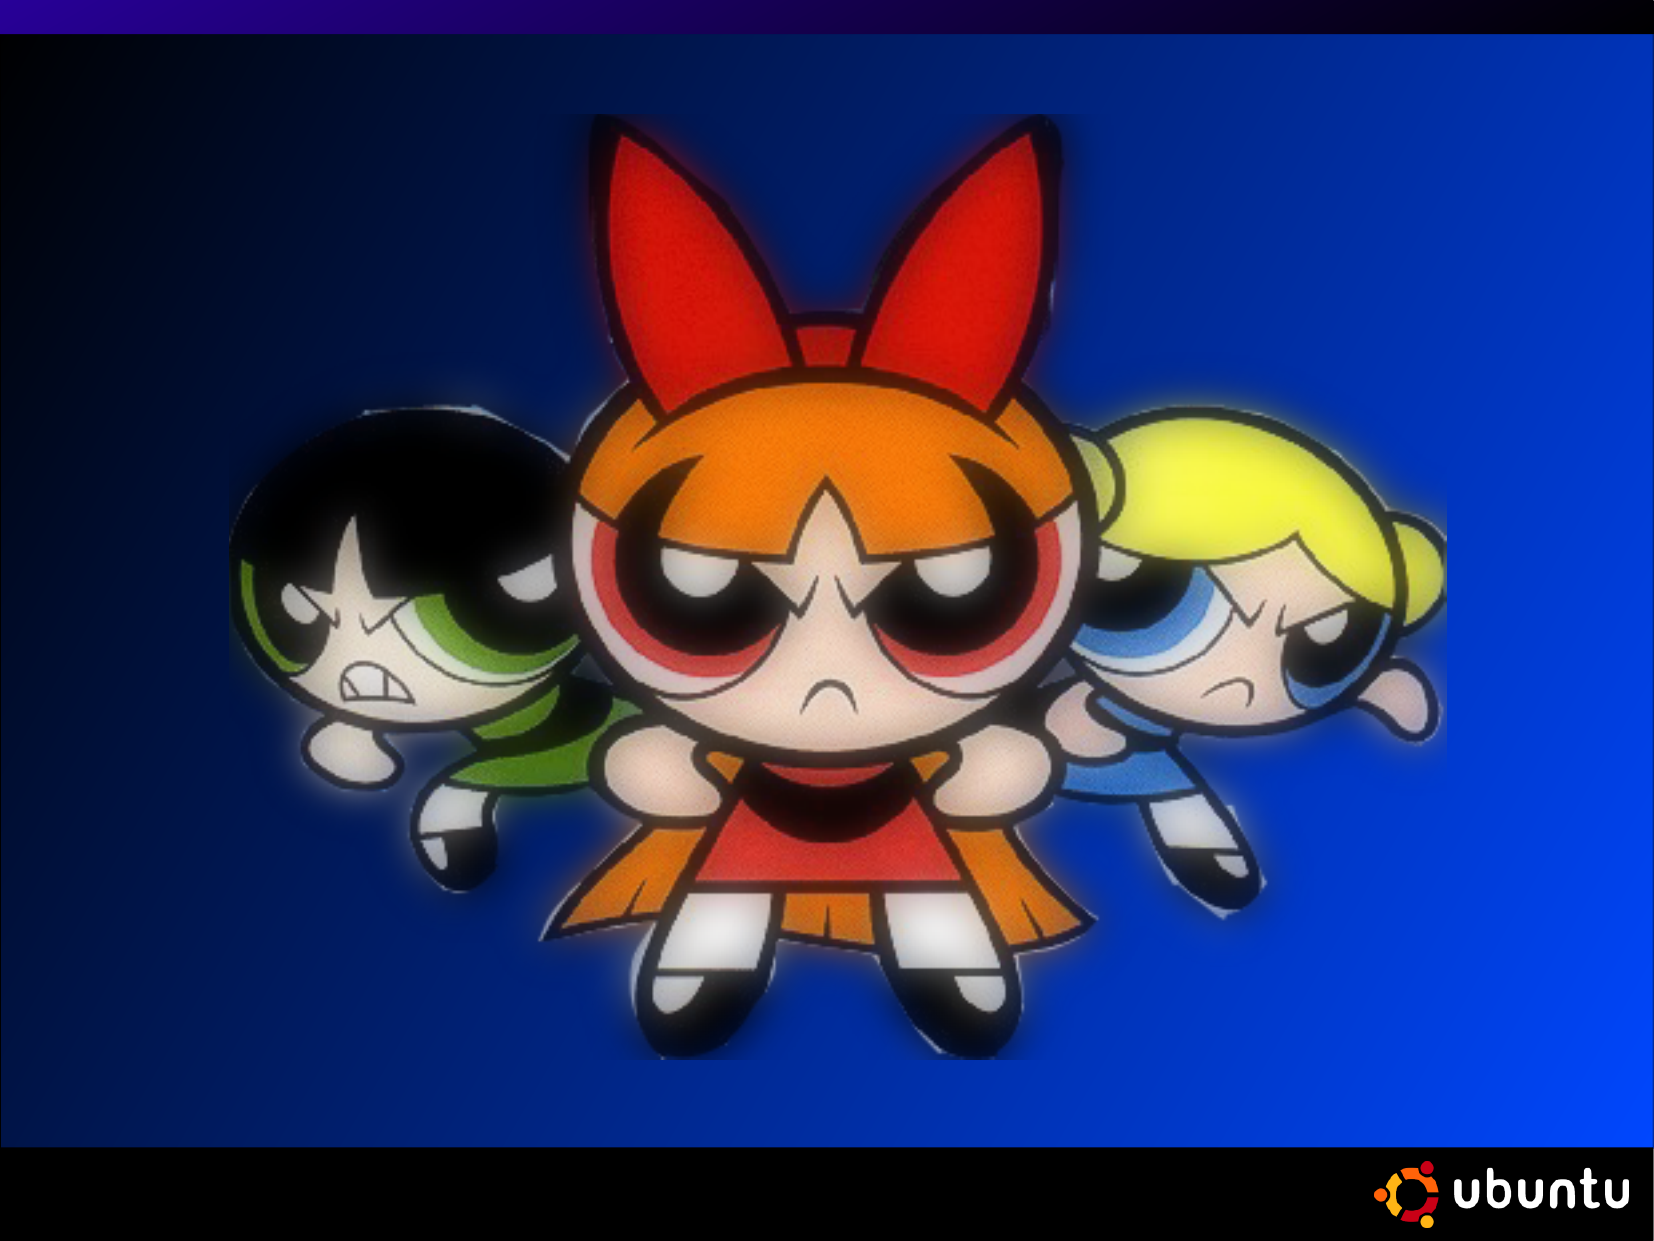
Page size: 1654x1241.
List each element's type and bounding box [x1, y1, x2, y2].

picture [1374, 1161, 1629, 1228]
picture [229, 114, 1447, 1060]
text_box [0, 0, 1654, 1241]
